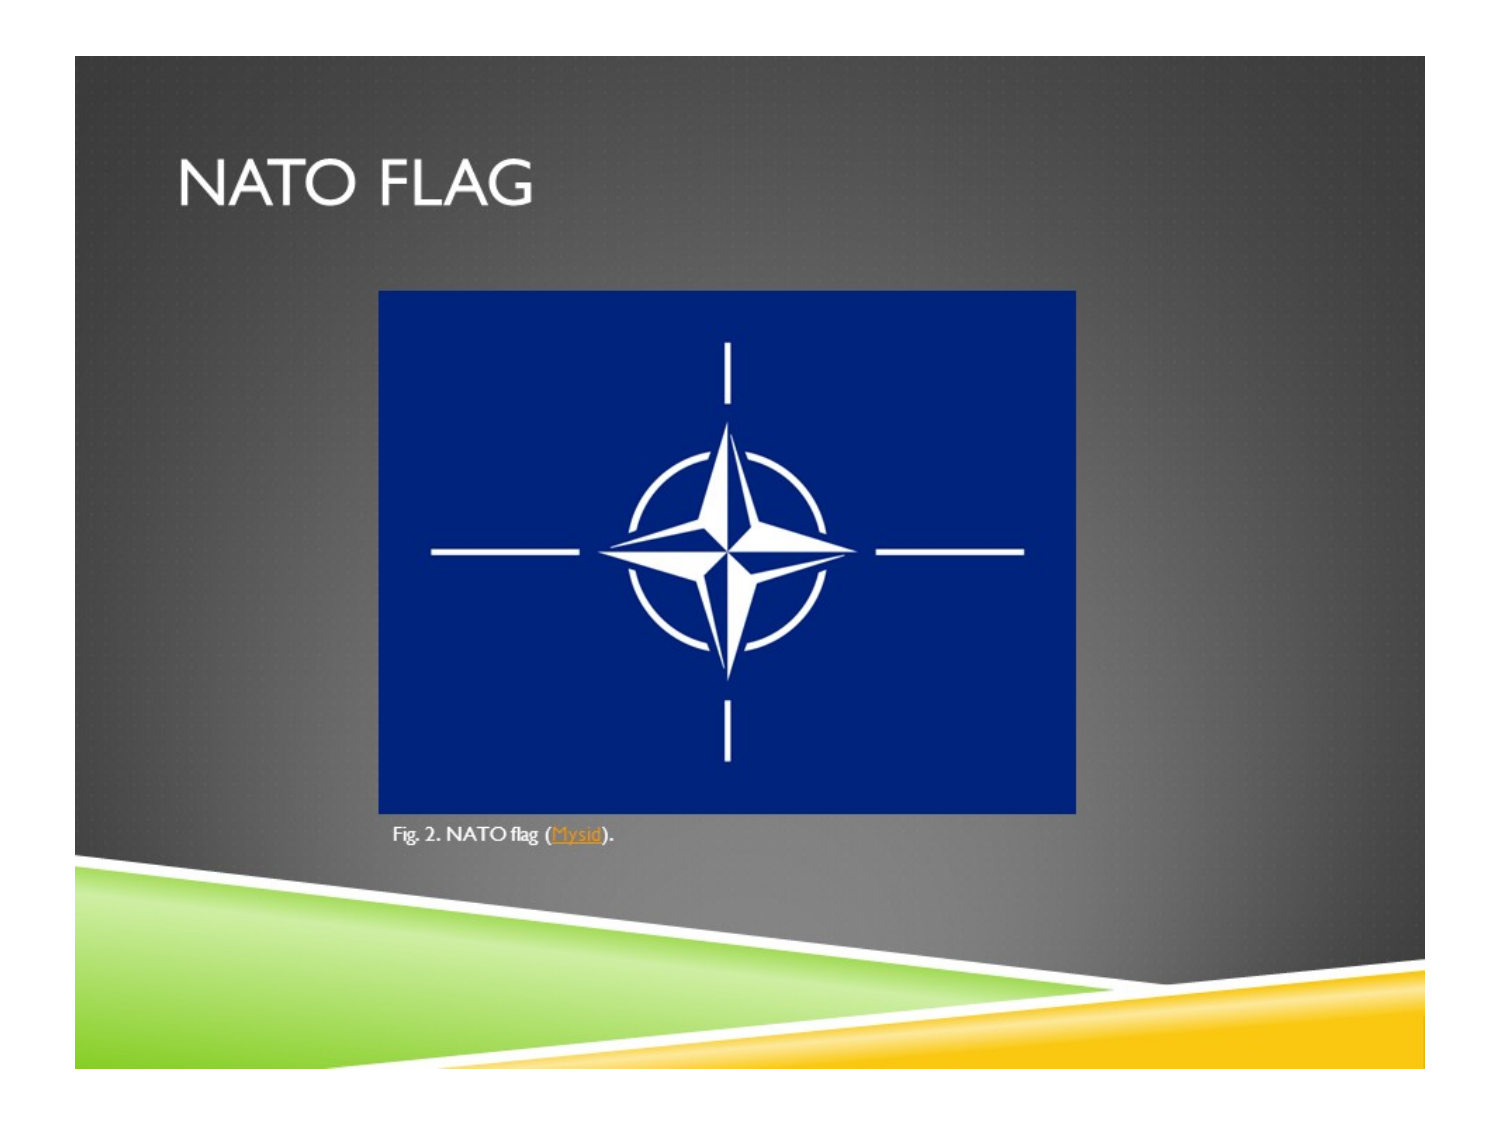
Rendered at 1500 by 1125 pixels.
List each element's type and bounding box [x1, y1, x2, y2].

picture [75, 56, 1425, 1069]
